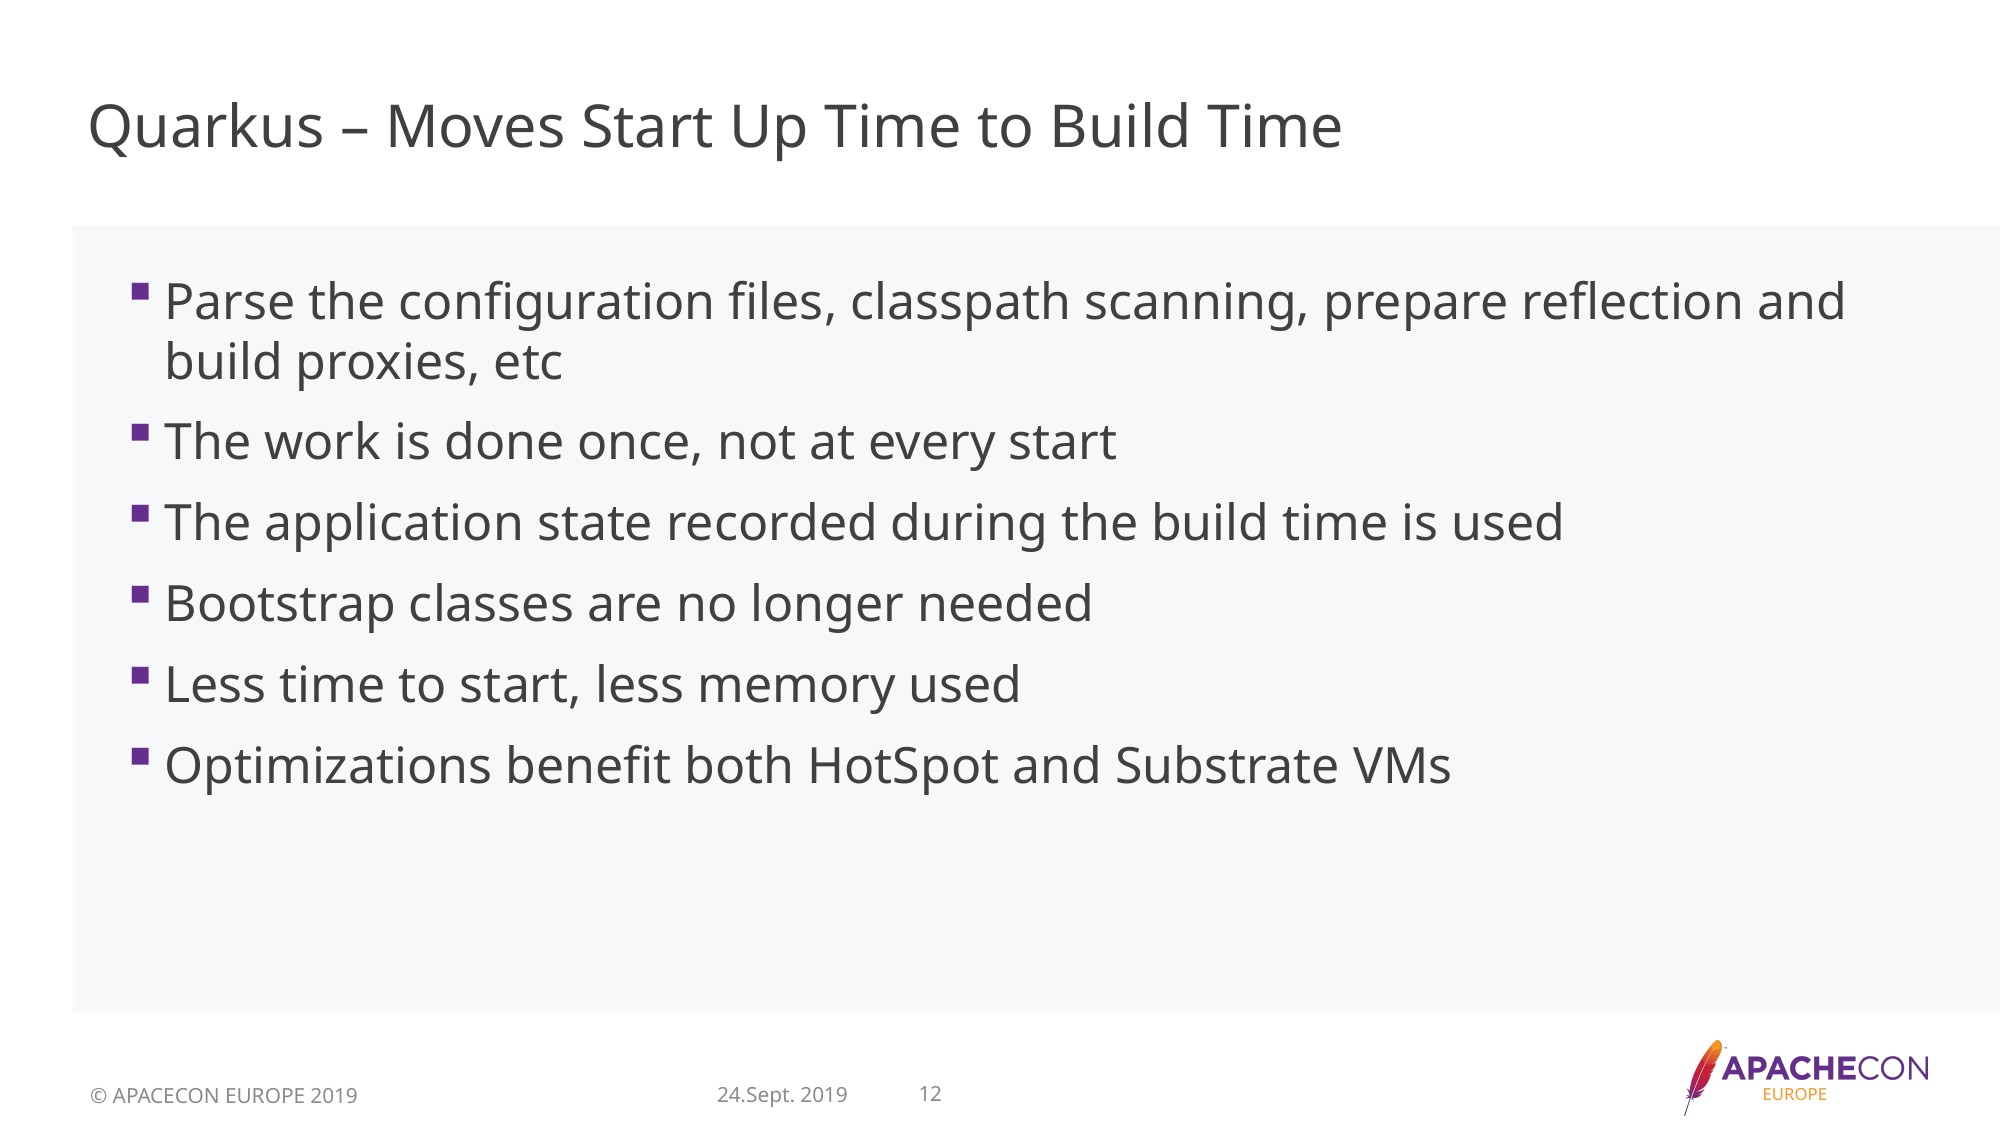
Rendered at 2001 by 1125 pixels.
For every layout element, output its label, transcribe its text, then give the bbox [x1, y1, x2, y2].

picture [1684, 1040, 1928, 1116]
slide_number 24.Sept. 2019 [693, 1065, 871, 1124]
title Quarkus – Moves Start Up Time to Build Time [72, 80, 1928, 167]
footer © APACECON EUROPE 2019 [74, 1065, 686, 1125]
slide_number <number> [878, 1065, 957, 1124]
list Parse the configuration files, classpath scanning, prepare reflection and build proxies, etc The work is done once, not at every start The application state recorded during the build time is used Bootstrap classes are no longer needed Less time to start, less memory used Optimizations benefit both HotSpot and Substrate VMs [112, 261, 1928, 976]
